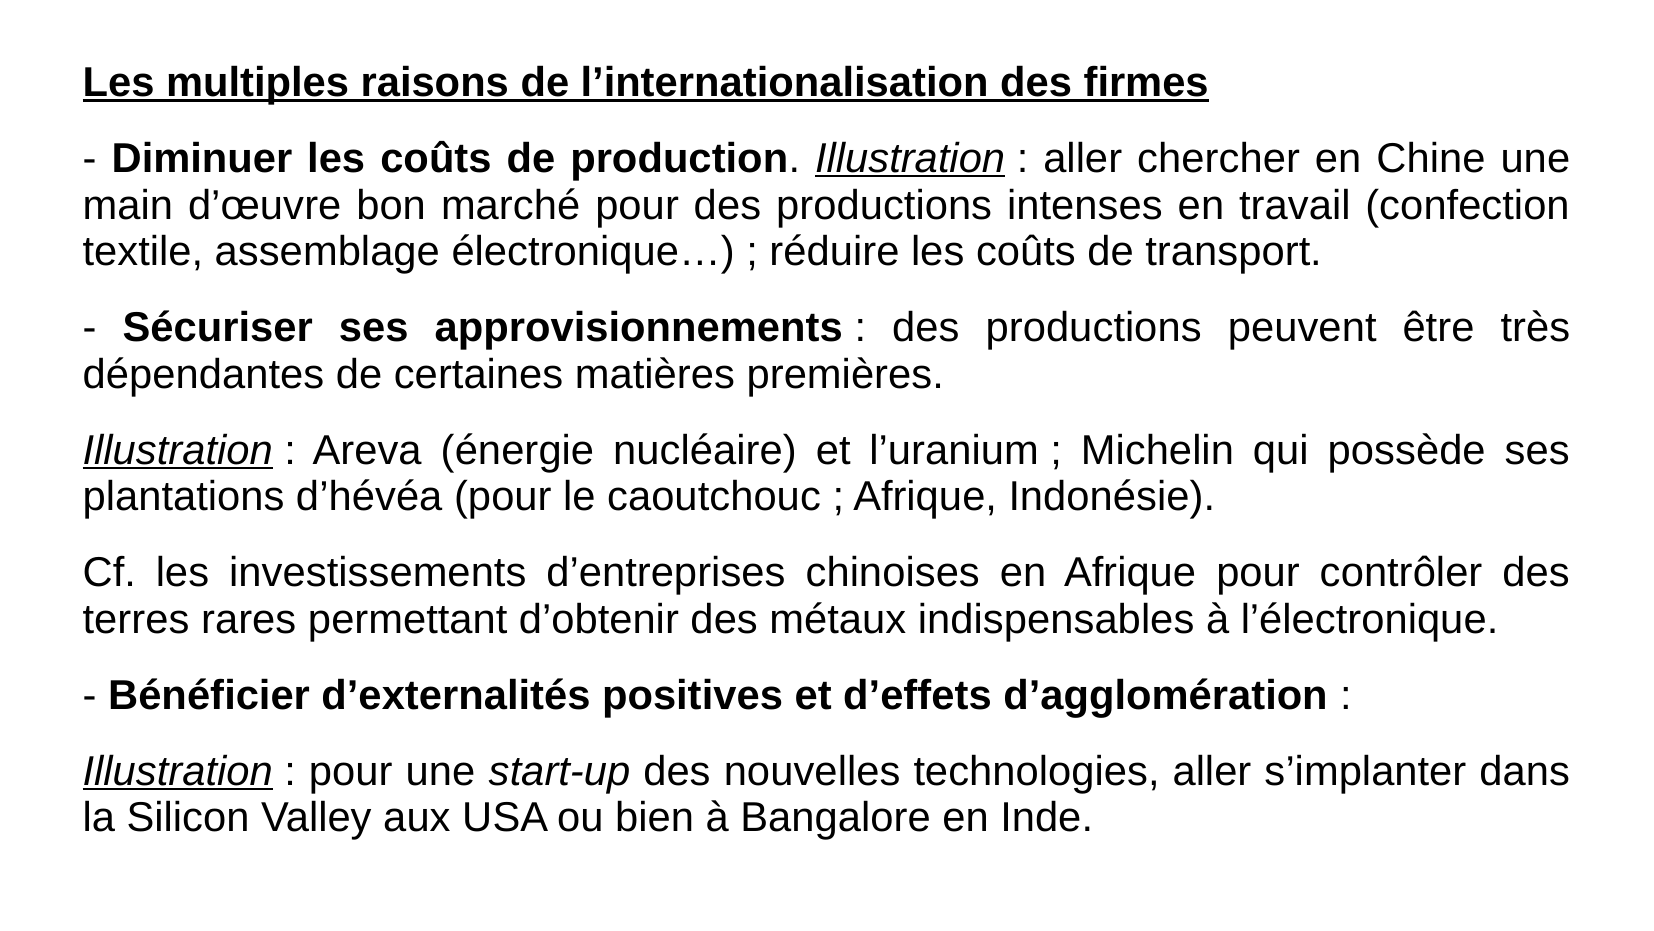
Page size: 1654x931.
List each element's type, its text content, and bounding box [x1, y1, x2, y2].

list Les multiples raisons de l’internationalisation des firmes - Diminuer les coûts de production. Illustration : aller chercher en Chine une main d’œuvre bon marché pour des productions intenses en travail (confection textile, assemblage électronique…) ; réduire les coûts de transport. - Sécuriser ses approvisionnements : des productions peuvent être très dépendantes de certaines matières premières. Illustration : Areva (énergie nucléaire) et l’uranium ; Michelin qui possède ses plantations d’hévéa (pour le caoutchouc ; Afrique, Indonésie). Cf. les investissements d’entreprises chinoises en Afrique pour contrôler des terres rares permettant d’obtenir des métaux indispensables à l’électronique. - Bénéficier d’externalités positives et d’effets d’agglomération : Illustration : pour une start-up des nouvelles technologies, aller s’implanter dans la Silicon Valley aux USA ou bien à Bangalore en Inde. [82, 59, 1571, 875]
